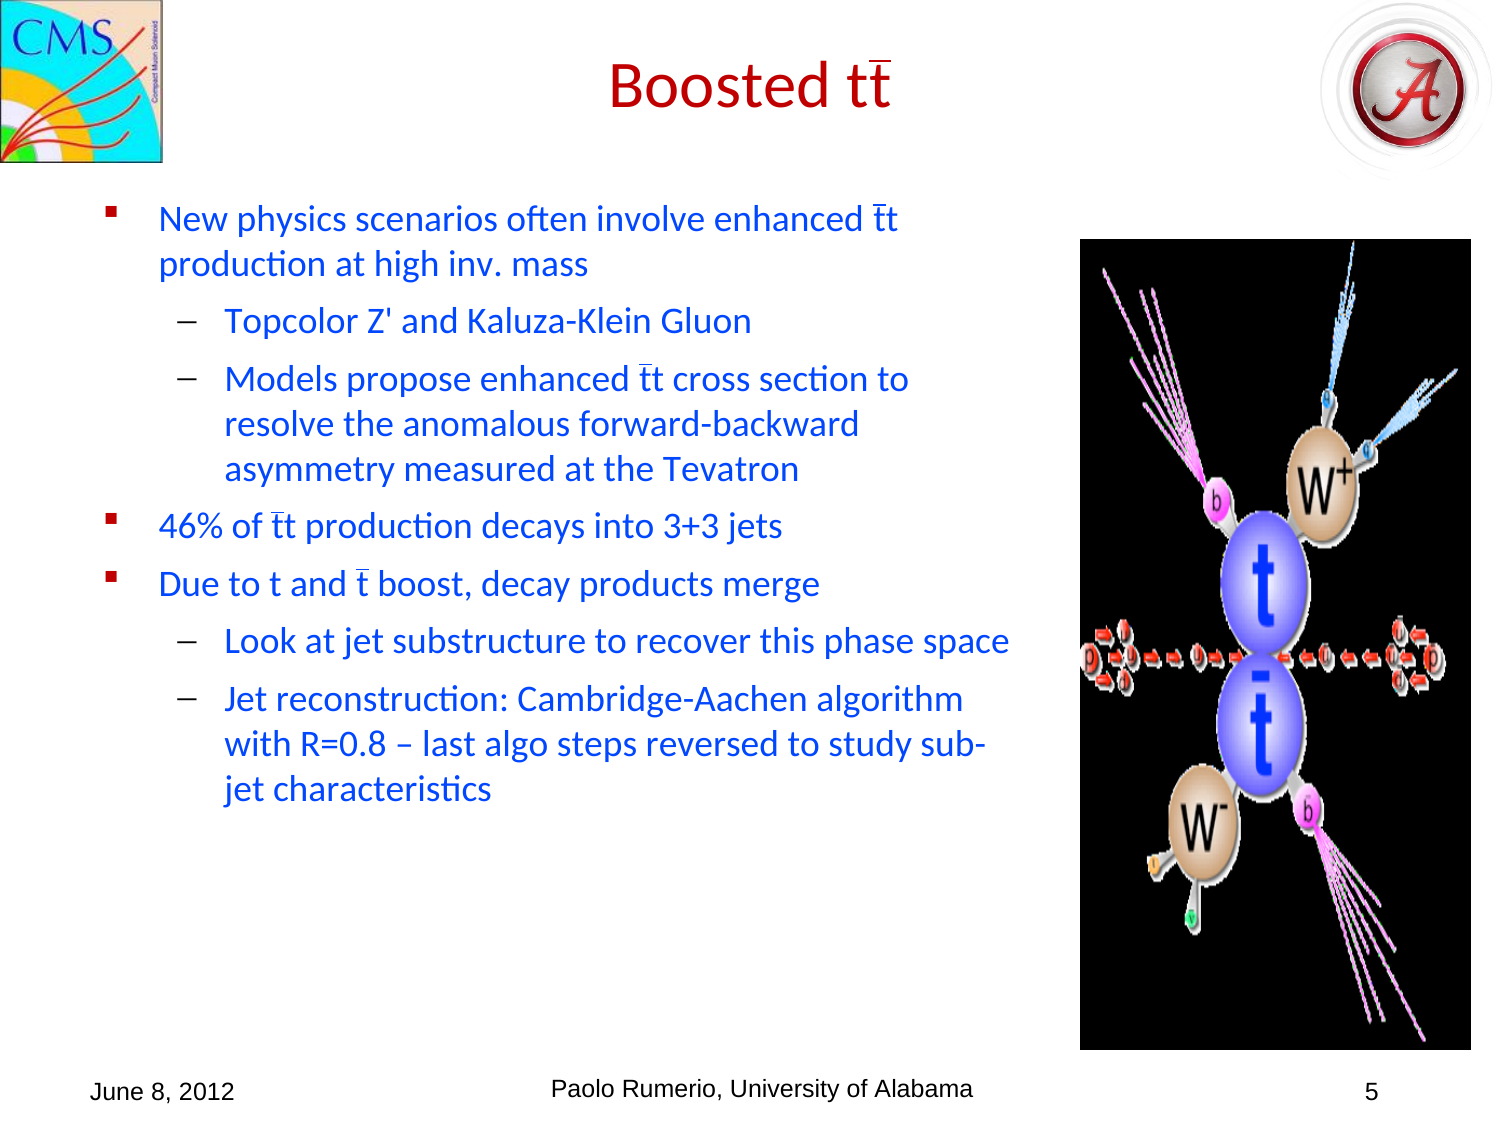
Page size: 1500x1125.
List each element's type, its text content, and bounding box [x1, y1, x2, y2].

text_box Boosted tt [163, 0, 1319, 163]
picture [1080, 239, 1471, 1051]
picture [1319, 0, 1500, 180]
picture [0, 0, 163, 163]
text_box New physics scenarios often involve enhanced tt production at high inv. mass Topcolor Z' and Kaluza-Klein Gluon Models propose enhanced tt cross section to resolve the anomalous forward-backward asymmetry measured at the Tevatron 46% of tt production decays into 3+3 jets Due to t and t boost, decay products merge Look at jet substructure to recover this phase space Jet reconstruction: Cambridge-Aachen algorithm with R=0.8 – last algo steps reversed to study sub-jet characteristics [87, 186, 1036, 962]
